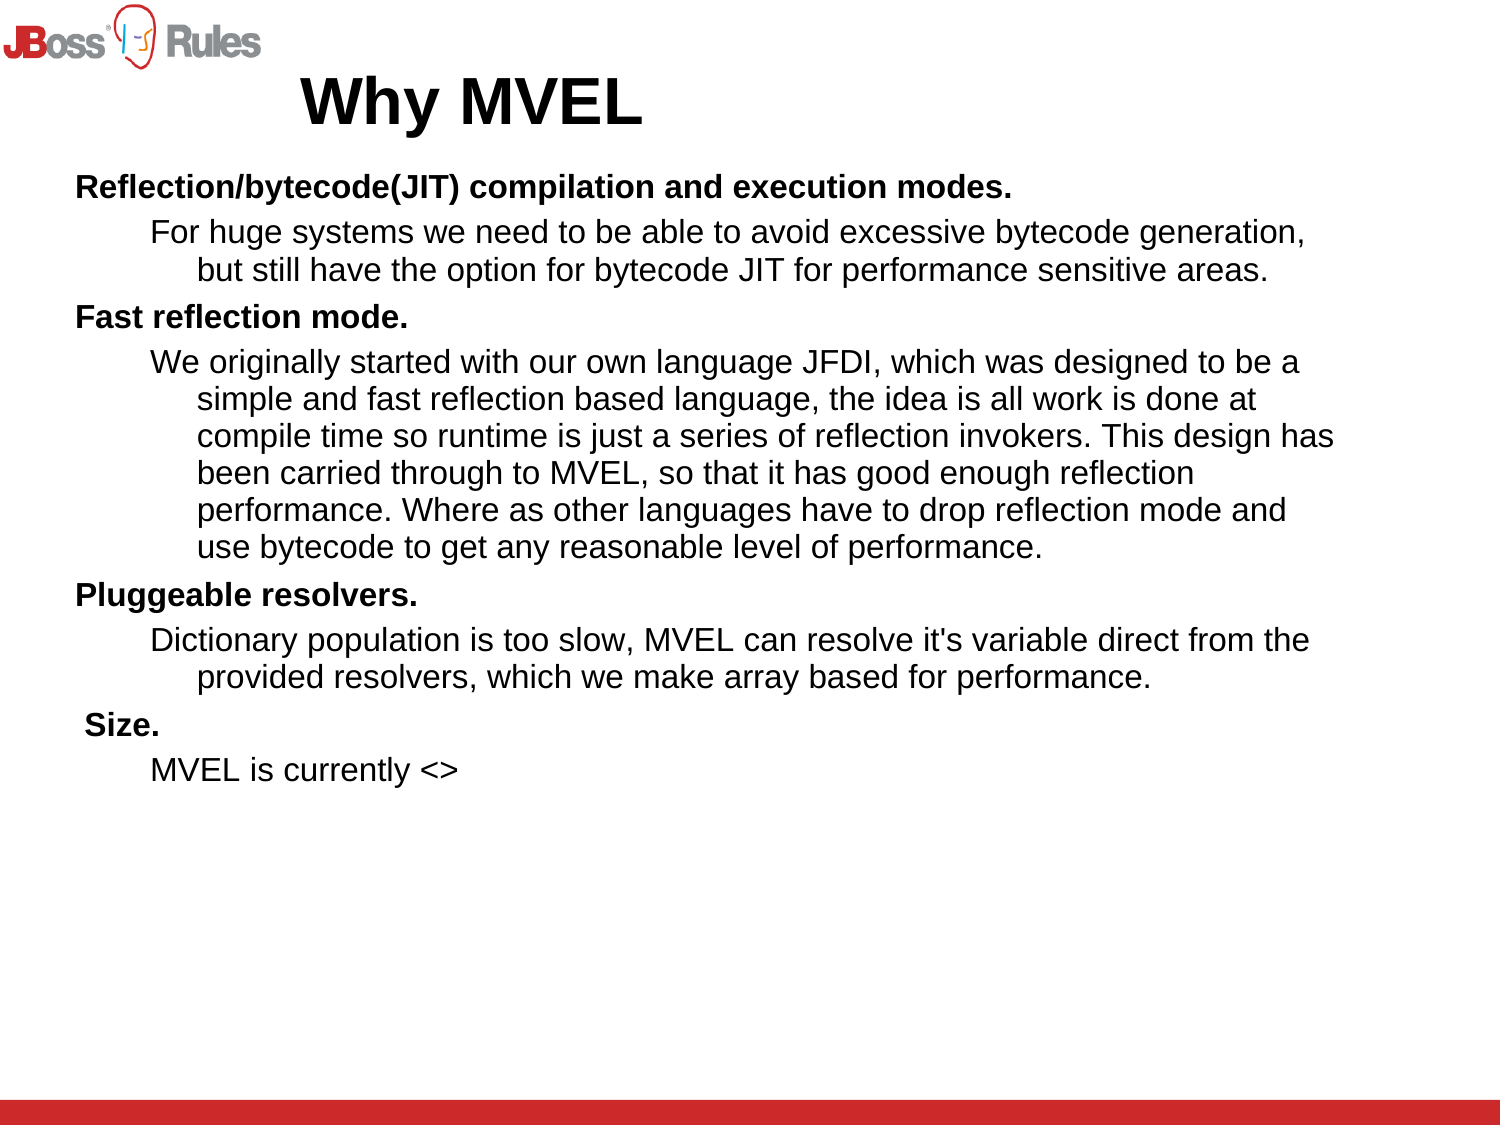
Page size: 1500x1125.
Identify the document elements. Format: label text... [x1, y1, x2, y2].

title Why MVEL [300, 52, 1388, 150]
list Reflection/bytecode(JIT) compilation and execution modes. For huge systems we need to be able to avoid excessive bytecode generation, but still have the option for bytecode JIT for performance sensitive areas. Fast reflection mode. We originally started with our own language JFDI, which was designed to be a simple and fast reflection based language, the idea is all work is done at compile time so runtime is just a series of reflection invokers. This design has been carried through to MVEL, so that it has good enough reflection performance. Where as other languages have to drop reflection mode and use bytecode to get any reasonable level of performance. Pluggeable resolvers. Dictionary population is too slow, MVEL can resolve it's variable direct from the provided resolvers, which we make array based for performance. Size. MVEL is currently <> [75, 168, 1351, 854]
picture [0, 0, 266, 73]
